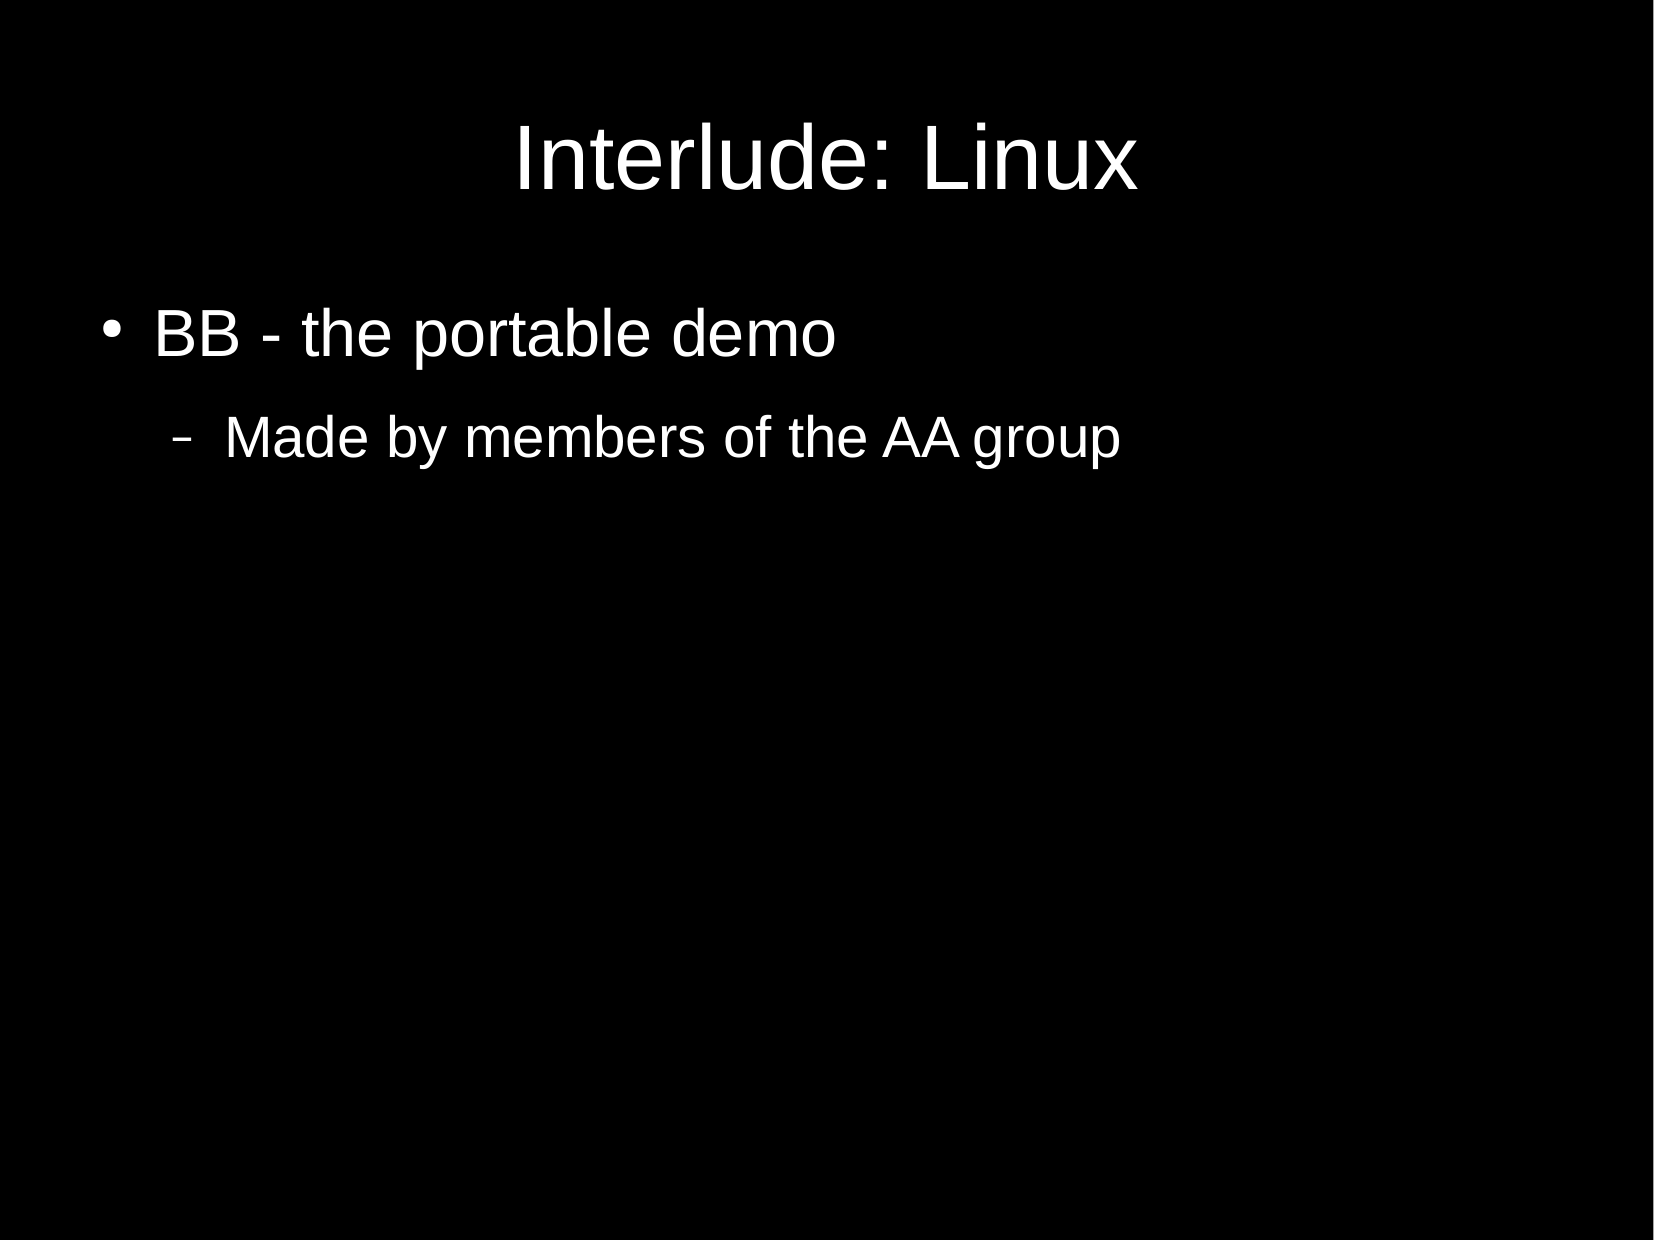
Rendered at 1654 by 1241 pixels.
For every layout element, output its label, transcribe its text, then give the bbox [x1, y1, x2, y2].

title Interlude: Linux [82, 49, 1571, 257]
list BB - the portable demo Made by members of the AA group [82, 290, 1571, 1109]
